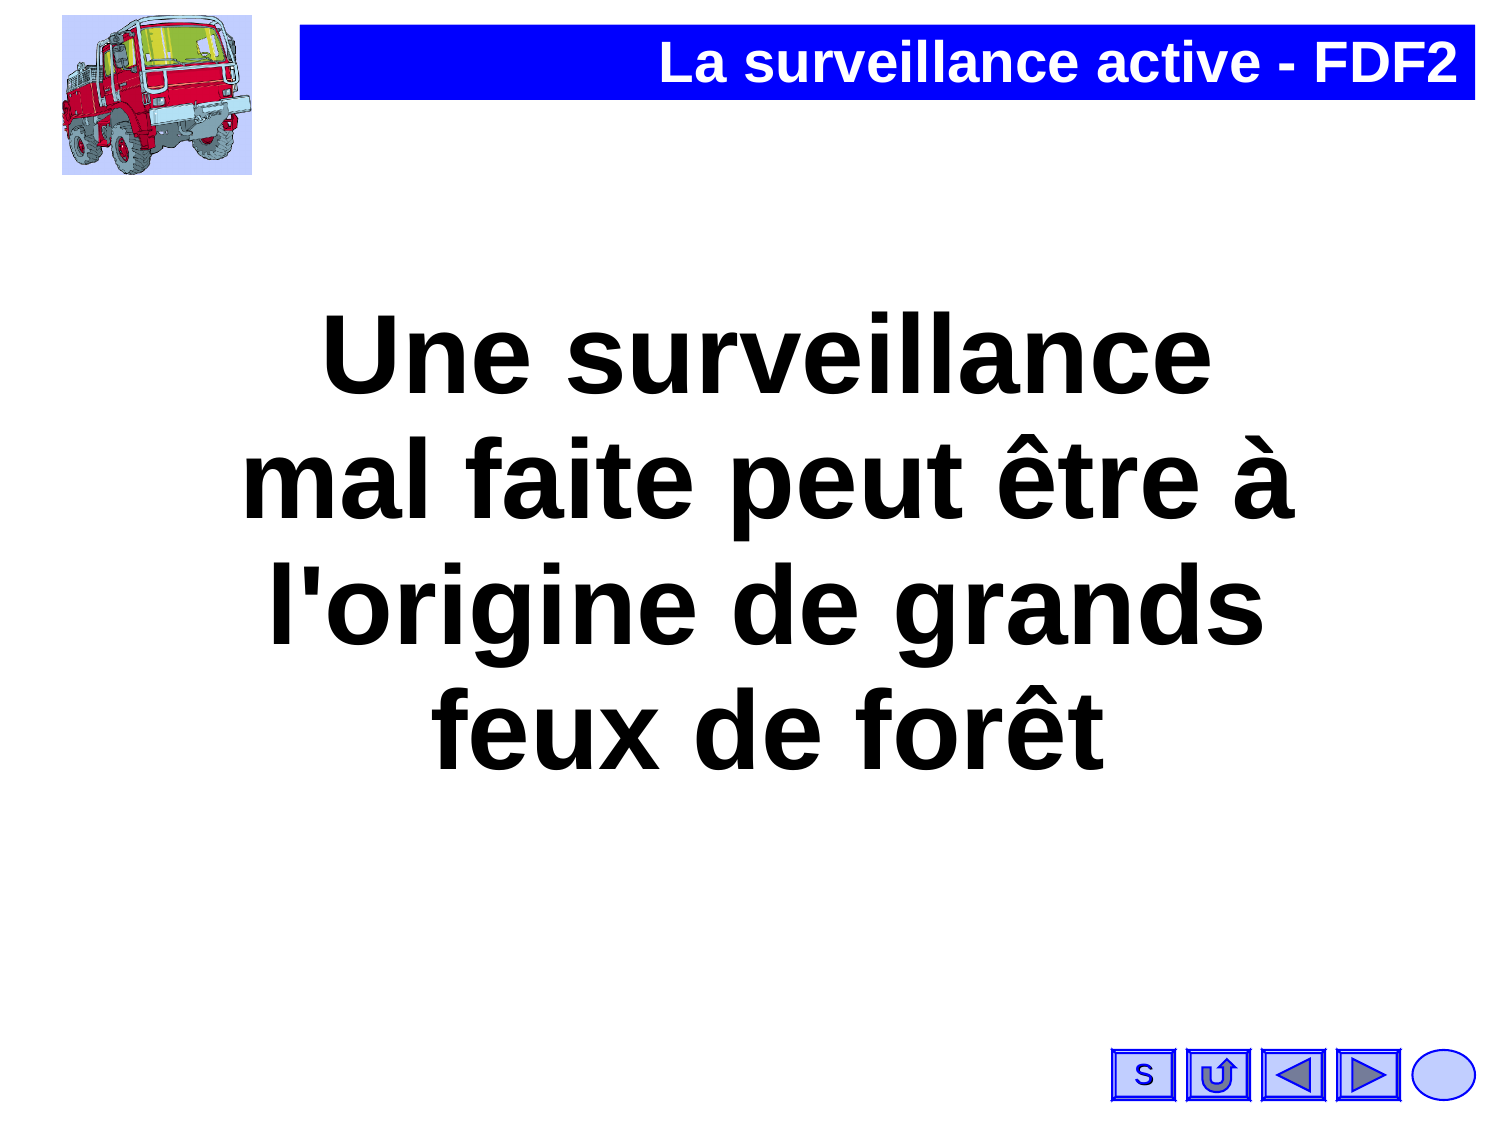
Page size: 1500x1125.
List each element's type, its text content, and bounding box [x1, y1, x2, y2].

text_box La surveillance active - FDF2 [300, 24, 1476, 100]
text_box [1412, 1049, 1476, 1101]
text_box Une surveillance mal faite peut être à l'origine de grands feux de forêt [206, 284, 1329, 802]
